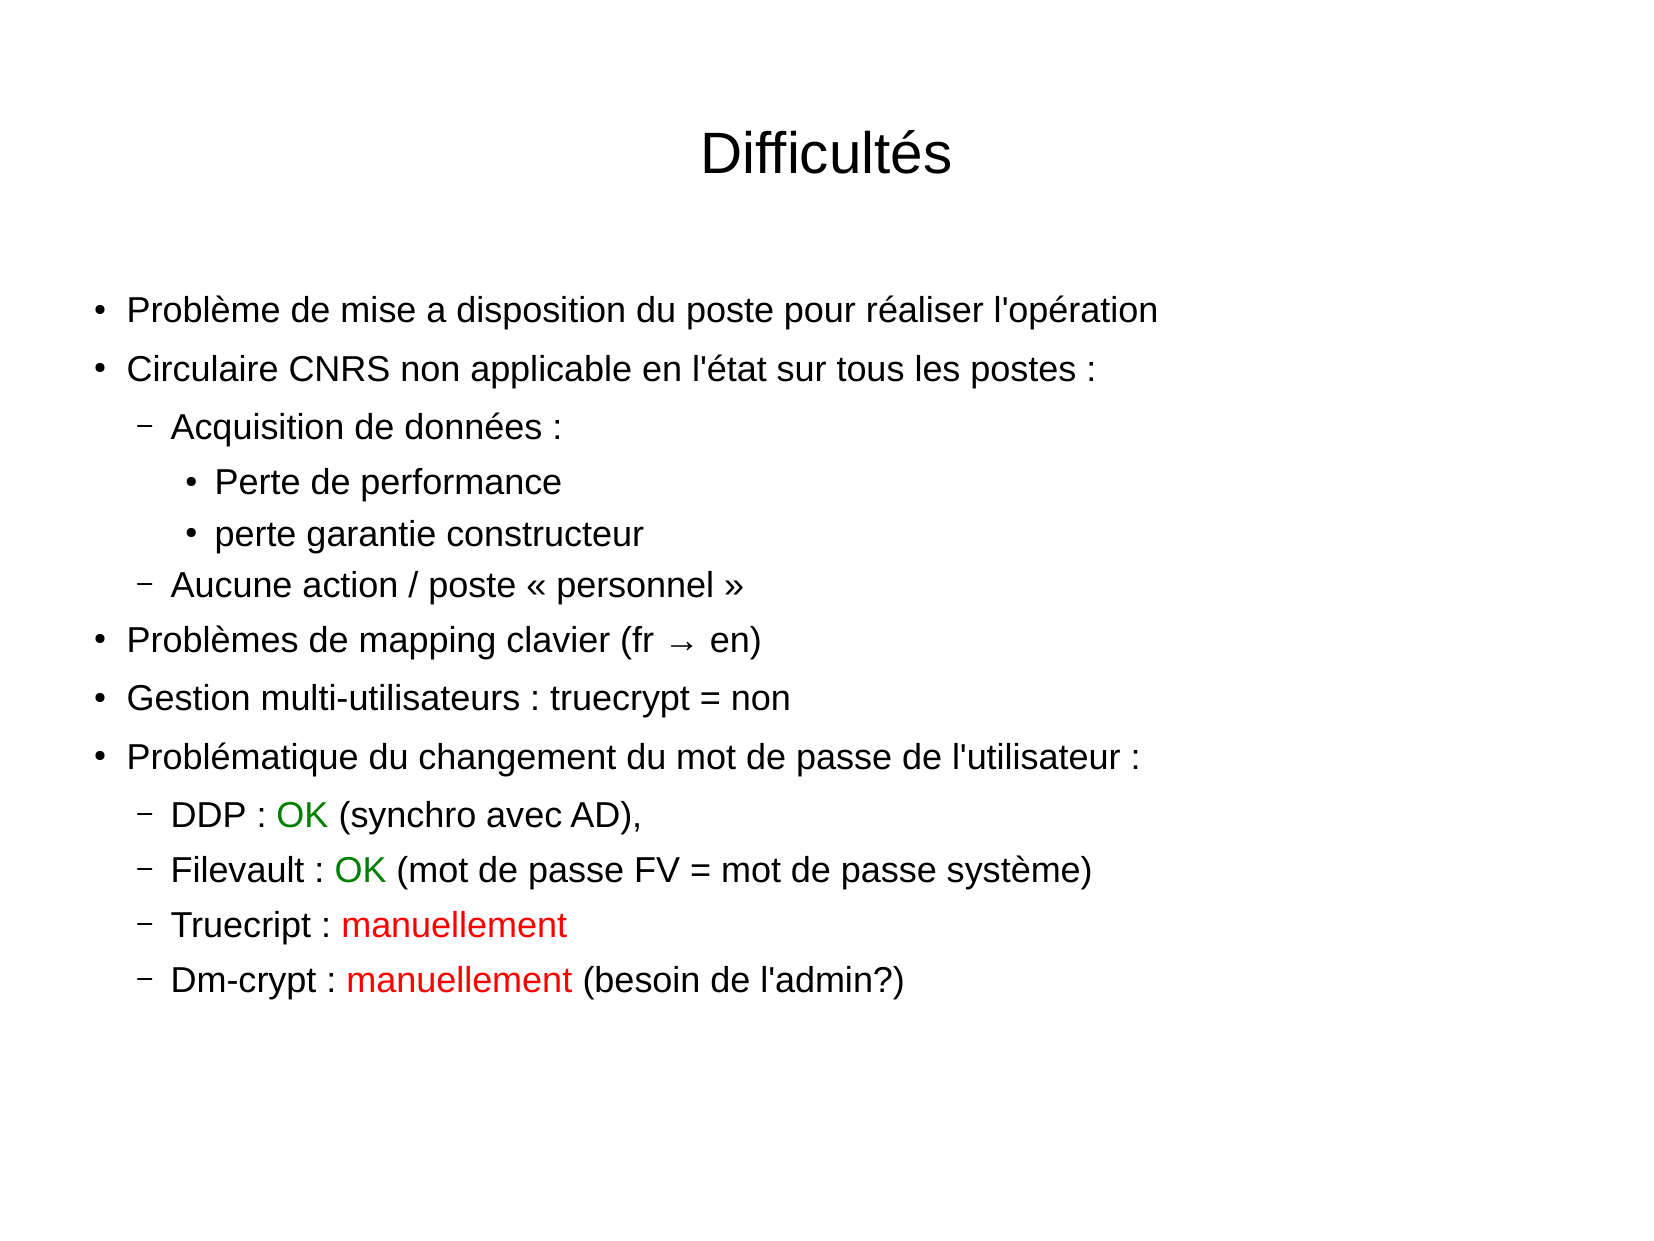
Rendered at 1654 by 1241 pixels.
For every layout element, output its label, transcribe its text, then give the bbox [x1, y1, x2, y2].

list Problème de mise a disposition du poste pour réaliser l'opération Circulaire CNRS non applicable en l'état sur tous les postes : Acquisition de données : Perte de performance perte garantie constructeur Aucune action / poste « personnel » Problèmes de mapping clavier (fr → en) Gestion multi-utilisateurs : truecrypt = non Problématique du changement du mot de passe de l'utilisateur : DDP : OK (synchro avec AD), Filevault : OK (mot de passe FV = mot de passe système) Truecript : manuellement Dm-crypt : manuellement (besoin de l'admin?) [82, 290, 1538, 1010]
title Difficultés [82, 49, 1571, 257]
